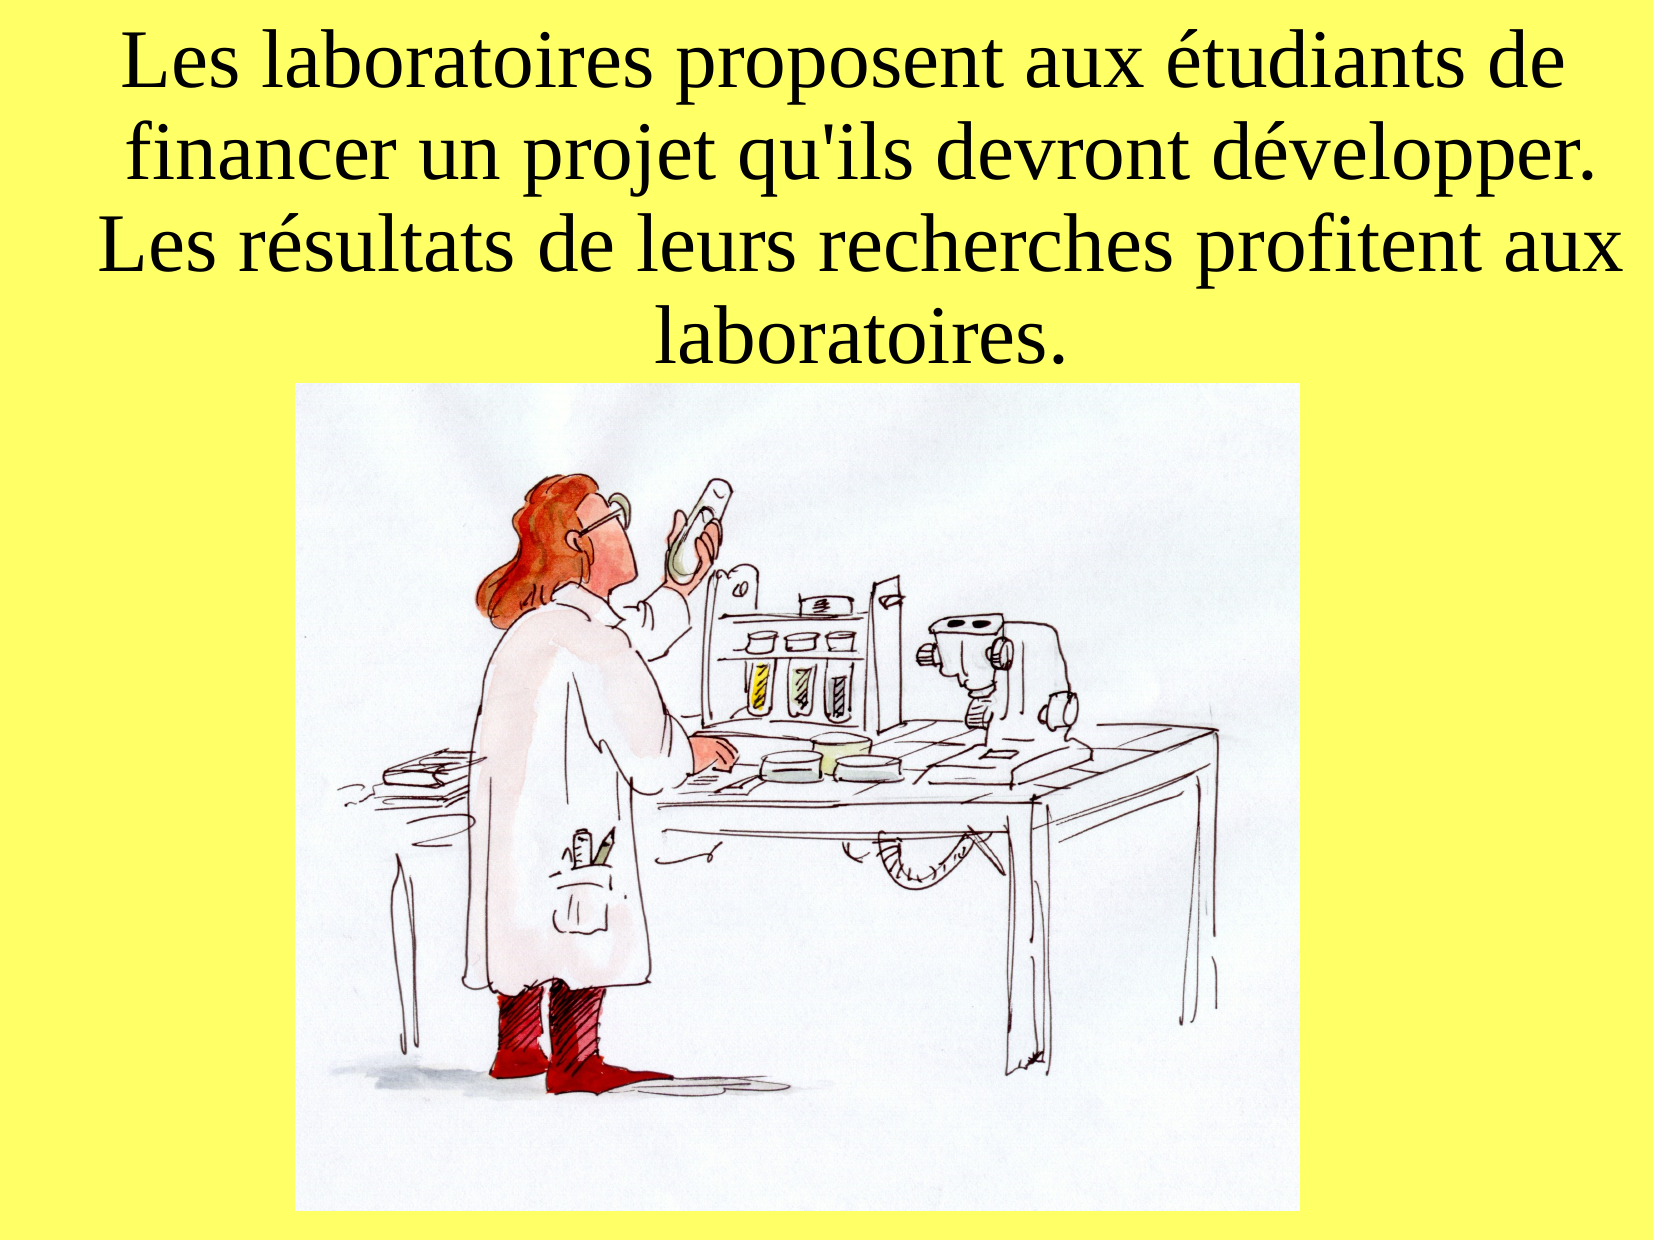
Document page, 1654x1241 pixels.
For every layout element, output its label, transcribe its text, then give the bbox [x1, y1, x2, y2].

subtitle Les laboratoires proposent aux étudiants de financer un projet qu'ils devront développer. Les résultats de leurs recherches profitent aux laboratoires. [0, 12, 1654, 382]
picture [295, 383, 1300, 1211]
